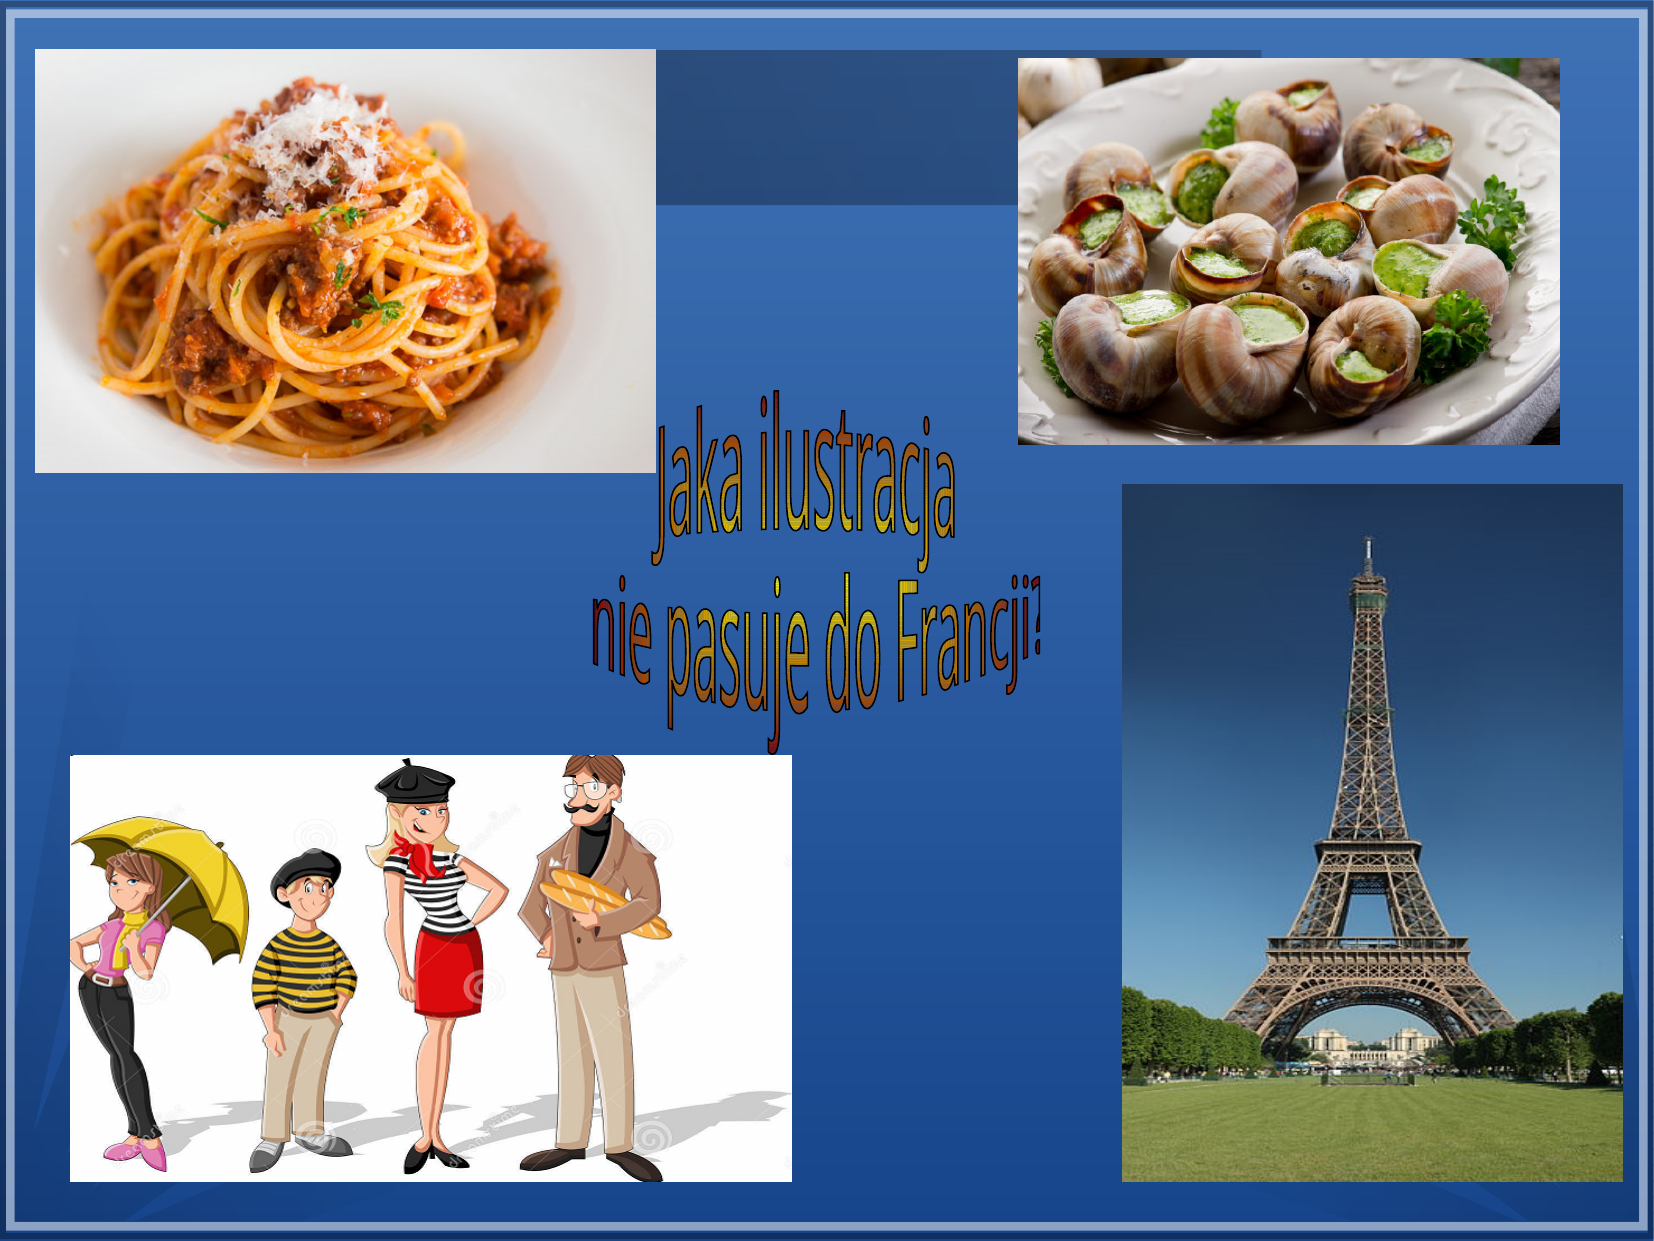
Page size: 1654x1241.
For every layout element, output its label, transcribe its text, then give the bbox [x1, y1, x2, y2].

text_box Jaka ilustracja nie pasuje do Francji? [694, 608, 715, 703]
text_box Jaka ilustracja nie pasuje do Francji? [836, 410, 853, 532]
text_box Jaka ilustracja nie pasuje do Francji? [874, 437, 895, 533]
text_box Jaka ilustracja nie pasuje do Francji? [900, 443, 920, 535]
picture [70, 755, 792, 1182]
text_box Jaka ilustracja nie pasuje do Francji? [990, 599, 1008, 670]
text_box Jaka ilustracja nie pasuje do Francji? [720, 435, 742, 533]
text_box Jaka ilustracja nie pasuje do Francji? [652, 426, 664, 566]
text_box Jaka ilustracja nie pasuje do Francji? [630, 603, 651, 684]
text_box Jaka ilustracja nie pasuje do Francji? [720, 610, 740, 708]
text_box Jaka ilustracja nie pasuje do Francji? [922, 606, 937, 696]
text_box Jaka ilustracja nie pasuje do Francji? [786, 430, 809, 531]
text_box Jaka ilustracja nie pasuje do Francji? [745, 612, 767, 711]
text_box Jaka ilustracja nie pasuje do Francji? [918, 448, 929, 573]
text_box Jaka ilustracja nie pasuje do Francji? [768, 613, 780, 755]
text_box Jaka ilustracja nie pasuje do Francji? [697, 405, 718, 533]
picture [35, 49, 656, 473]
text_box Jaka ilustracja nie pasuje do Francji? [786, 611, 809, 714]
text_box Jaka ilustracja nie pasuje do Francji? [668, 606, 690, 730]
text_box Jaka ilustracja nie pasuje do Francji? [934, 452, 954, 538]
picture [1122, 484, 1623, 1182]
text_box Jaka ilustracja nie pasuje do Francji? [857, 434, 873, 531]
text_box Jaka ilustracja nie pasuje do Francji? [826, 572, 850, 713]
text_box Jaka ilustracja nie pasuje do Francji? [593, 599, 614, 672]
text_box Jaka ilustracja nie pasuje do Francji? [815, 429, 834, 531]
text_box Jaka ilustracja nie pasuje do Francji? [965, 602, 985, 682]
text_box Jaka ilustracja nie pasuje do Francji? [938, 605, 958, 691]
text_box Jaka ilustracja nie pasuje do Francji? [898, 580, 918, 702]
text_box Jaka ilustracja nie pasuje do Francji? [1006, 598, 1017, 695]
text_box Jaka ilustracja nie pasuje do Francji? [856, 610, 880, 709]
text_box Jaka ilustracja nie pasuje do Francji? [670, 446, 690, 537]
picture [1018, 58, 1560, 445]
